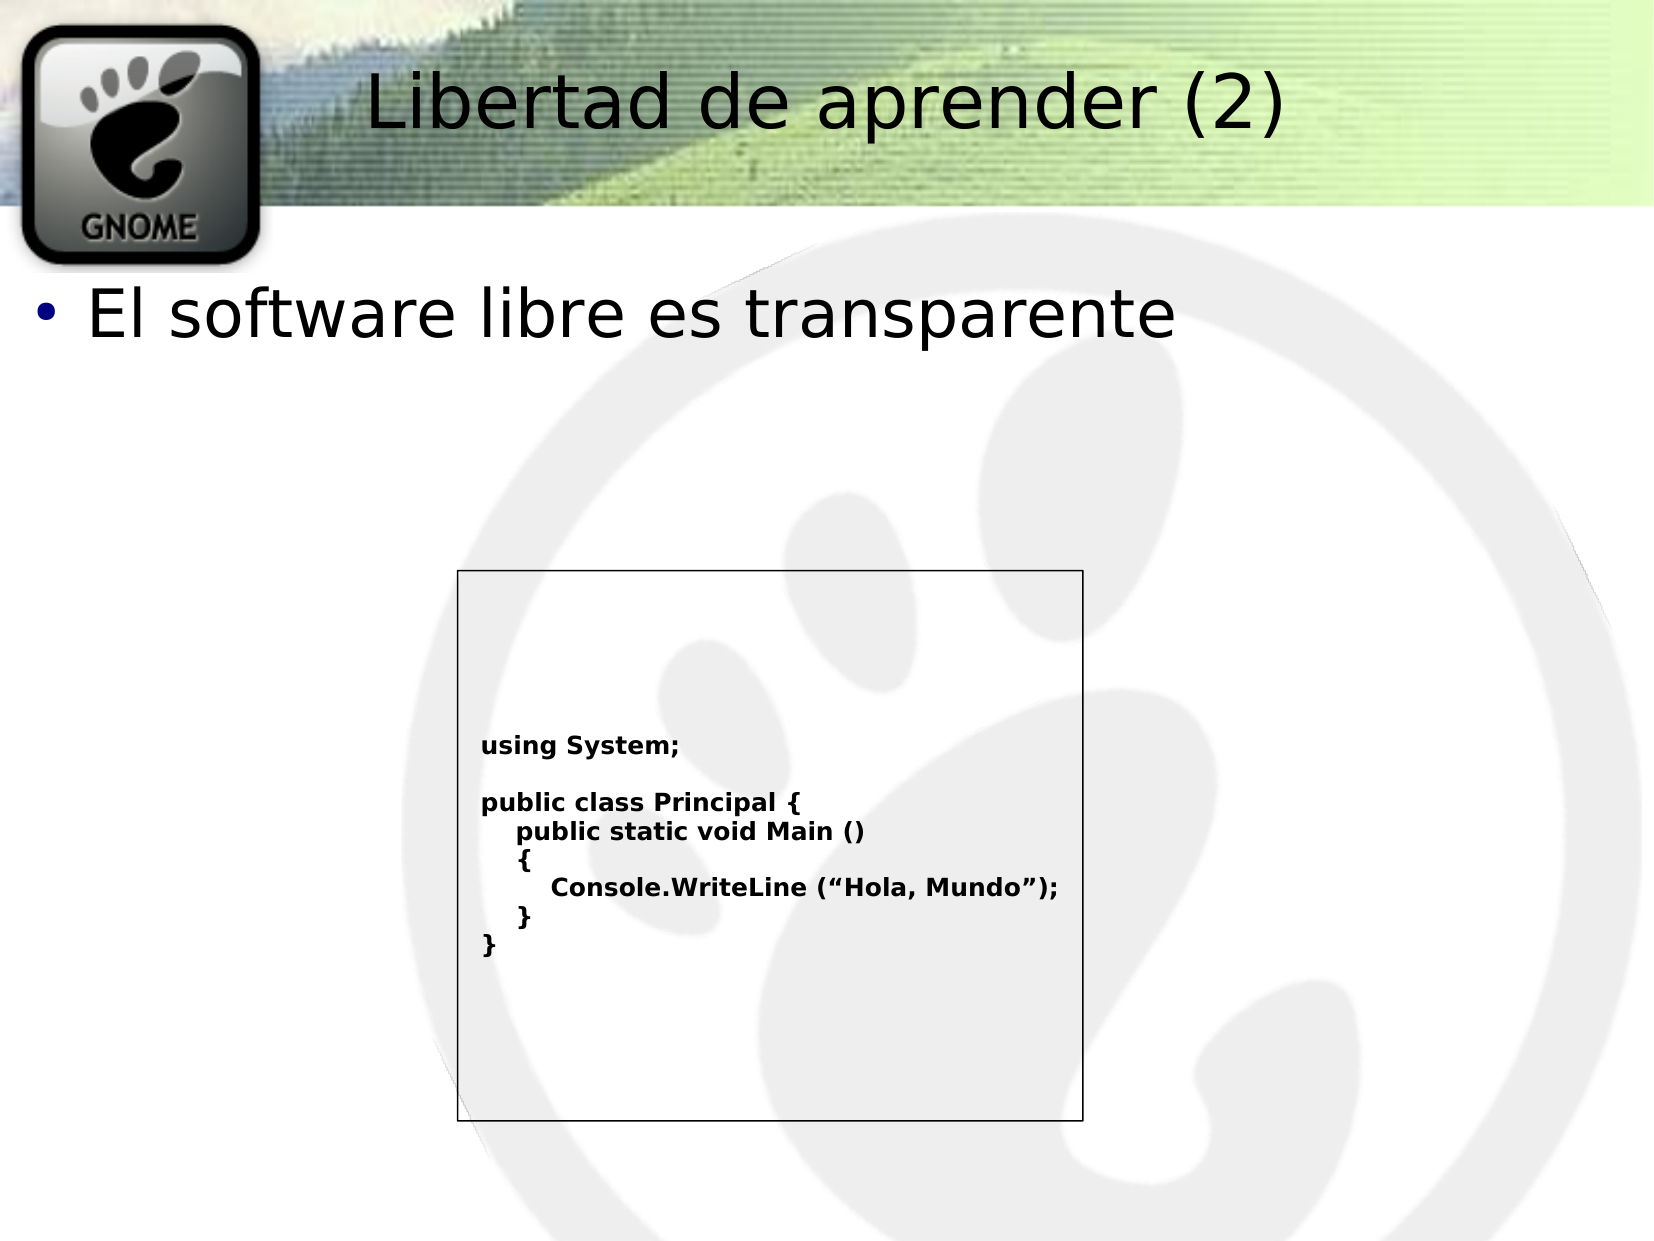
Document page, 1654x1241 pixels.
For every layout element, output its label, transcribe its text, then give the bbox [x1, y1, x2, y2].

list El software libre es transparente [0, 280, 1653, 1240]
title Libertad de aprender (2) [0, 0, 1653, 207]
picture [0, 0, 1654, 280]
